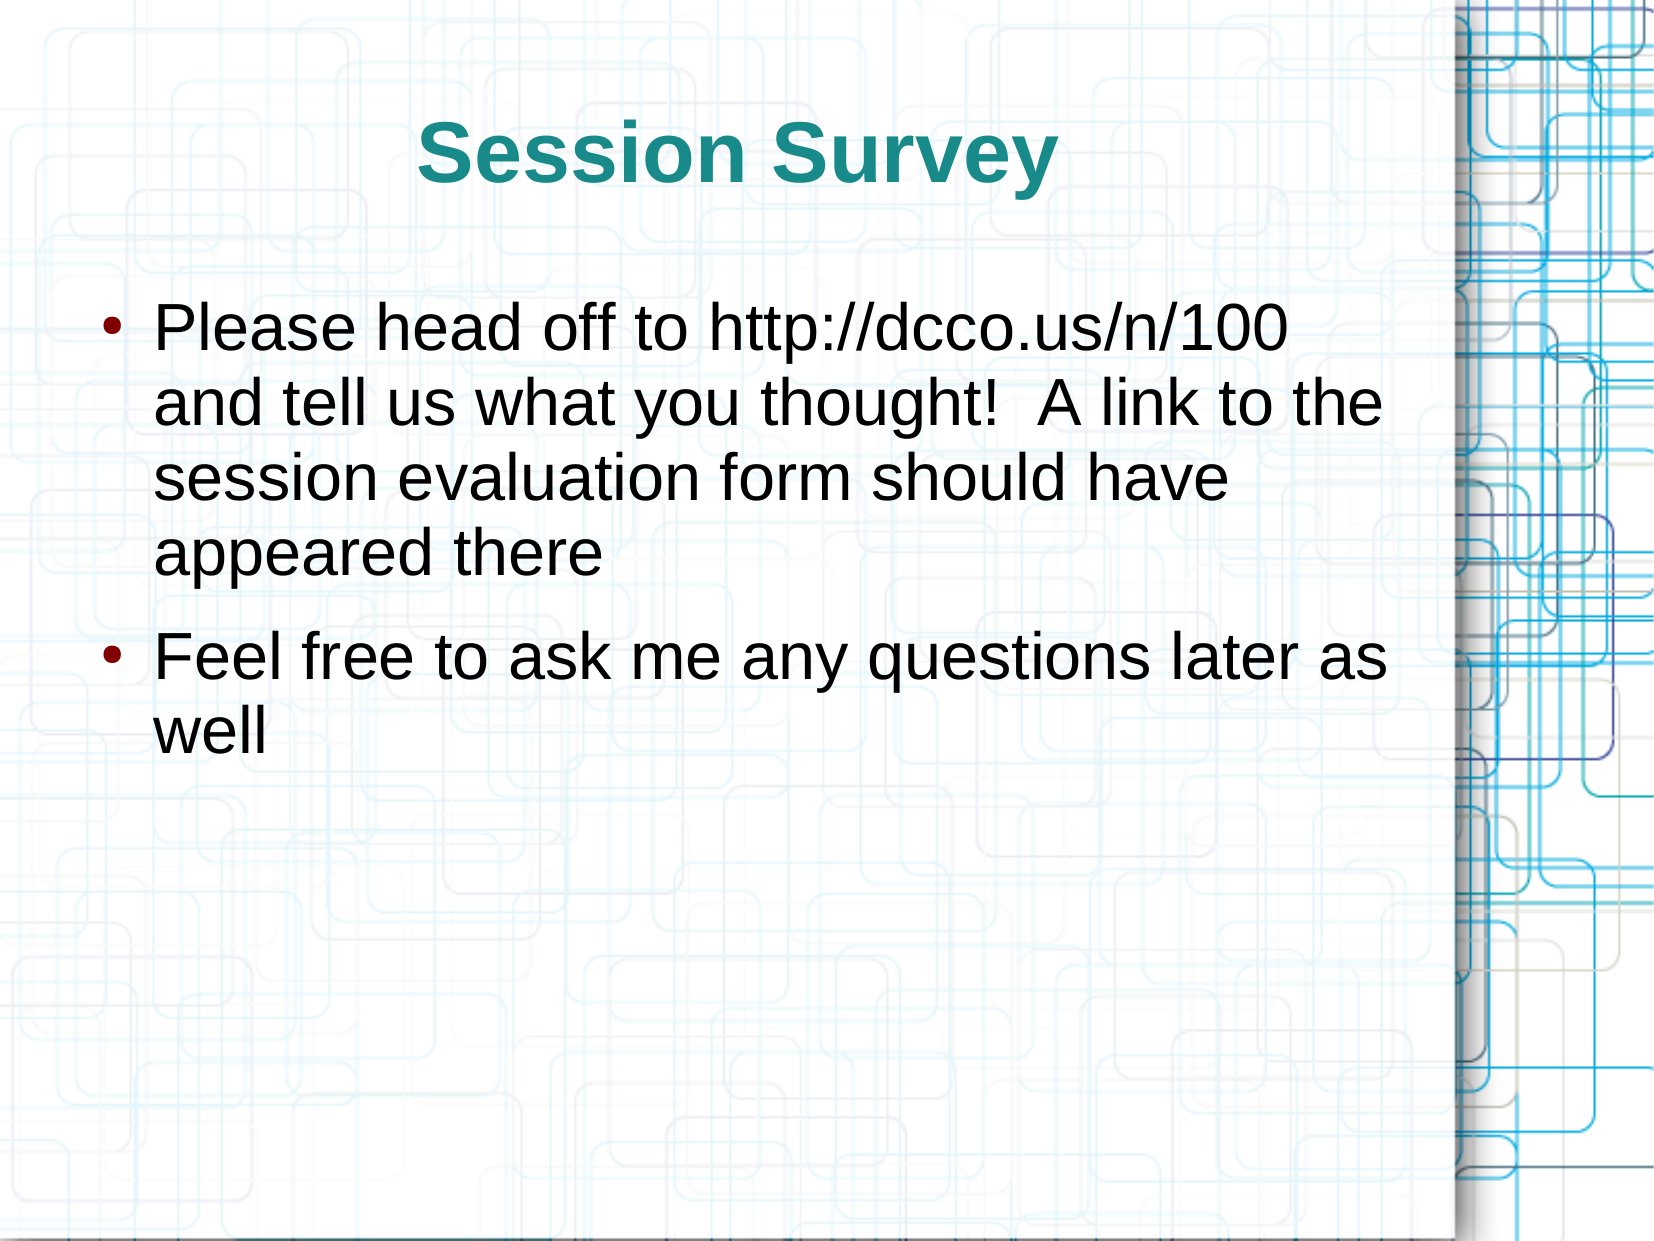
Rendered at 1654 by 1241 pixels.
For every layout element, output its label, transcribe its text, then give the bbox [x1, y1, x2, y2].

picture [0, 0, 1654, 1241]
list Please head off to http://dcco.us/n/100 and tell us what you thought! A link to the session evaluation form should have appeared there Feel free to ask me any questions later as well [82, 290, 1418, 1094]
title Session Survey [59, 56, 1418, 250]
